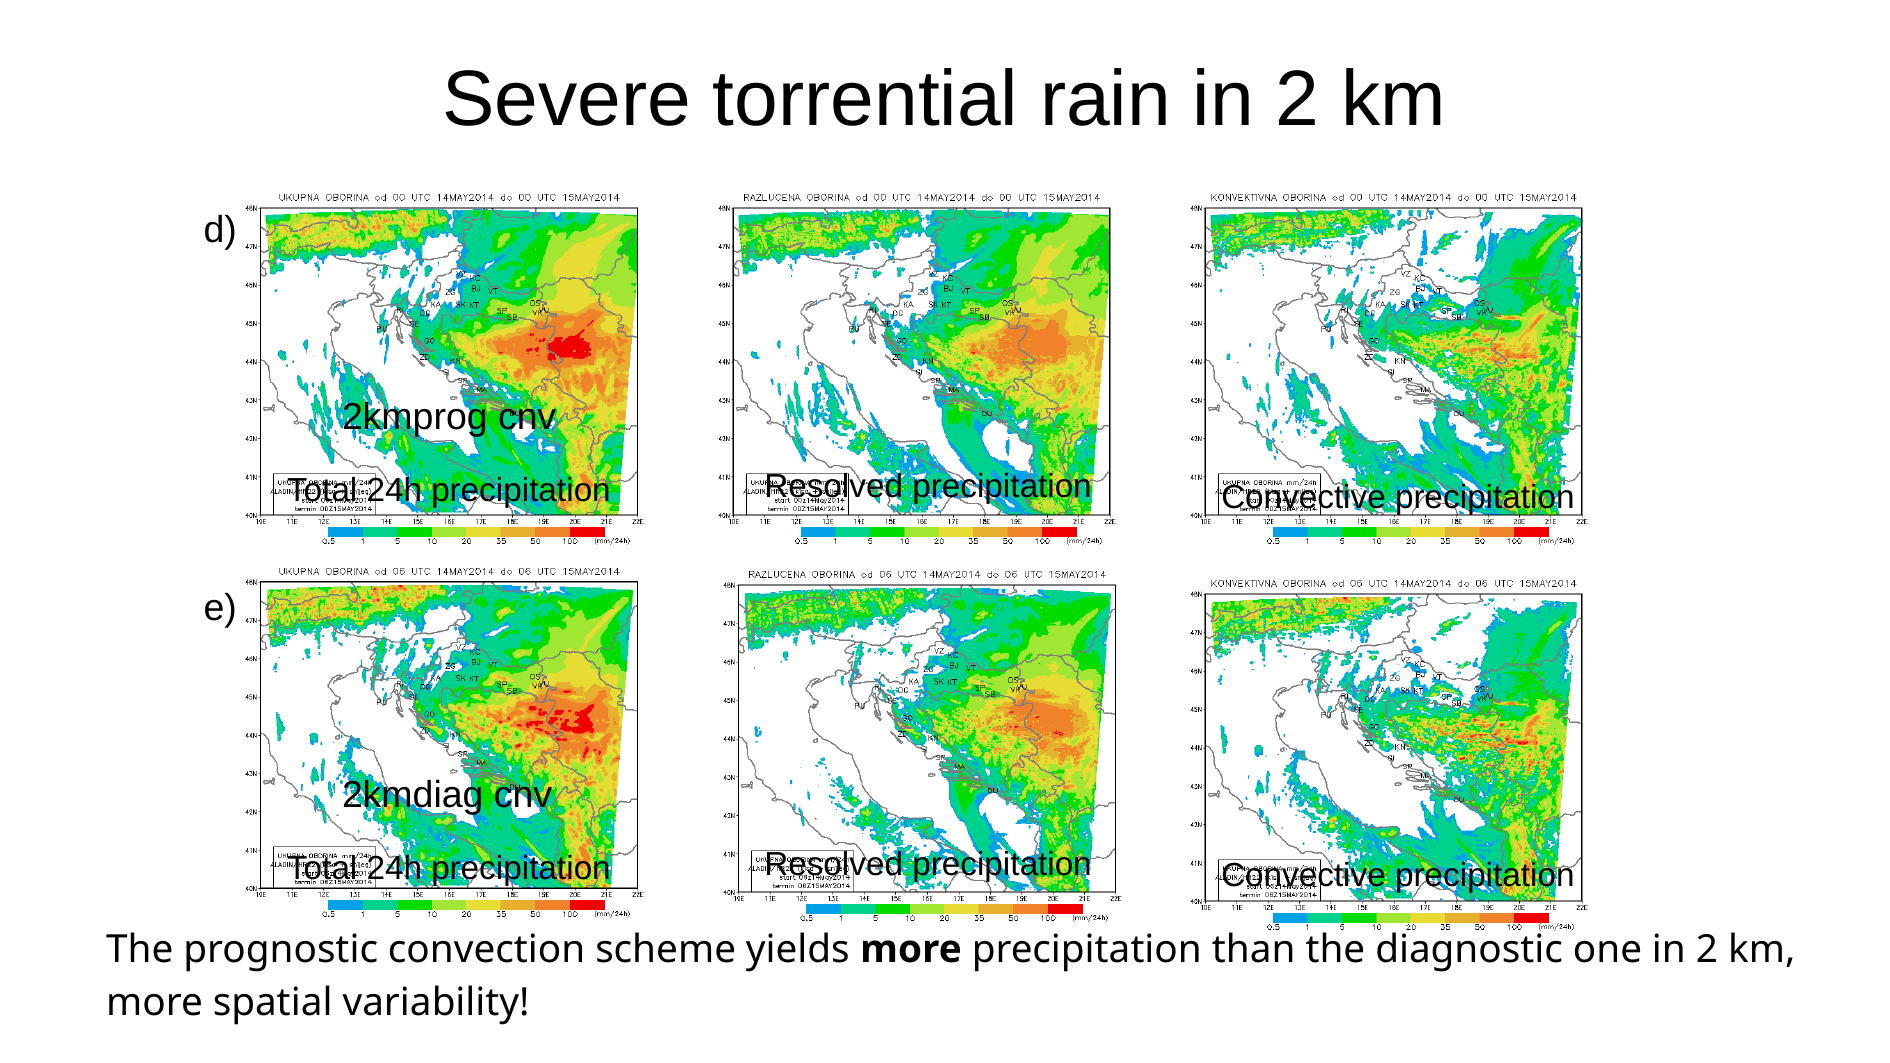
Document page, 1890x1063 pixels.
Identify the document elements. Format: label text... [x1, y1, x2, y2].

text_box Resolved precipitation [749, 456, 1108, 513]
list The prognostic convection scheme yields more precipitation than the diagnostic one in 2 km, more spatial variability! [106, 921, 1867, 1027]
text_box d) [188, 200, 252, 258]
text_box 2kmprog cnv [327, 384, 417, 438]
picture [212, 175, 1630, 548]
picture [690, 552, 1630, 921]
text_box Convective precipitation [1206, 467, 1591, 523]
title Severe torrential rain in 2 km [94, 42, 1796, 154]
text_box Total 24h precipitation [272, 838, 636, 894]
text_box Convective precipitation [1206, 845, 1591, 901]
picture [212, 549, 686, 921]
text_box Resolved precipitation [749, 834, 1108, 891]
text_box e) [188, 578, 252, 636]
text_box 2kmdiag cnv [327, 762, 417, 816]
text_box Total 24h precipitation [272, 460, 636, 516]
